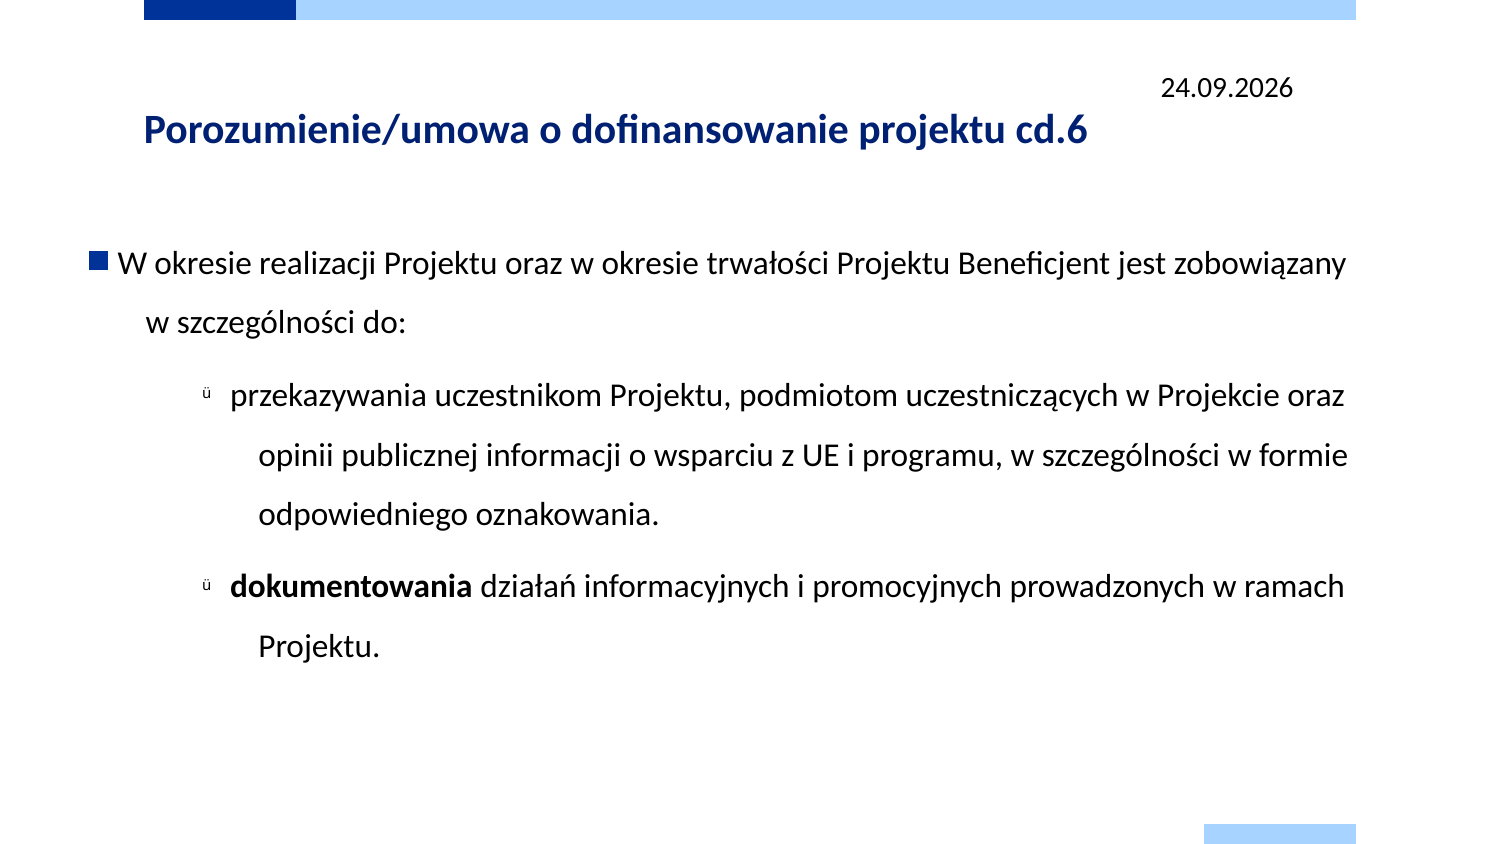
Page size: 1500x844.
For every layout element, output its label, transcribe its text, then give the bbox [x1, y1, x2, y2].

text_box W okresie realizacji Projektu oraz w okresie trwałości Projektu Beneficjent jest zobowiązany w szczególności do: przekazywania uczestnikom Projektu, podmiotom uczestniczących w Projekcie oraz opinii publicznej informacji o wsparciu z UE i programu, w szczególności w formie odpowiedniego oznakowania. dokumentowania działań informacyjnych i promocyjnych prowadzonych w ramach Projektu. [89, 220, 1357, 804]
title Porozumienie/umowa o dofinansowanie projektu cd.6 [143, 100, 1357, 220]
text_box 02.07.2024 [1145, 60, 1347, 102]
